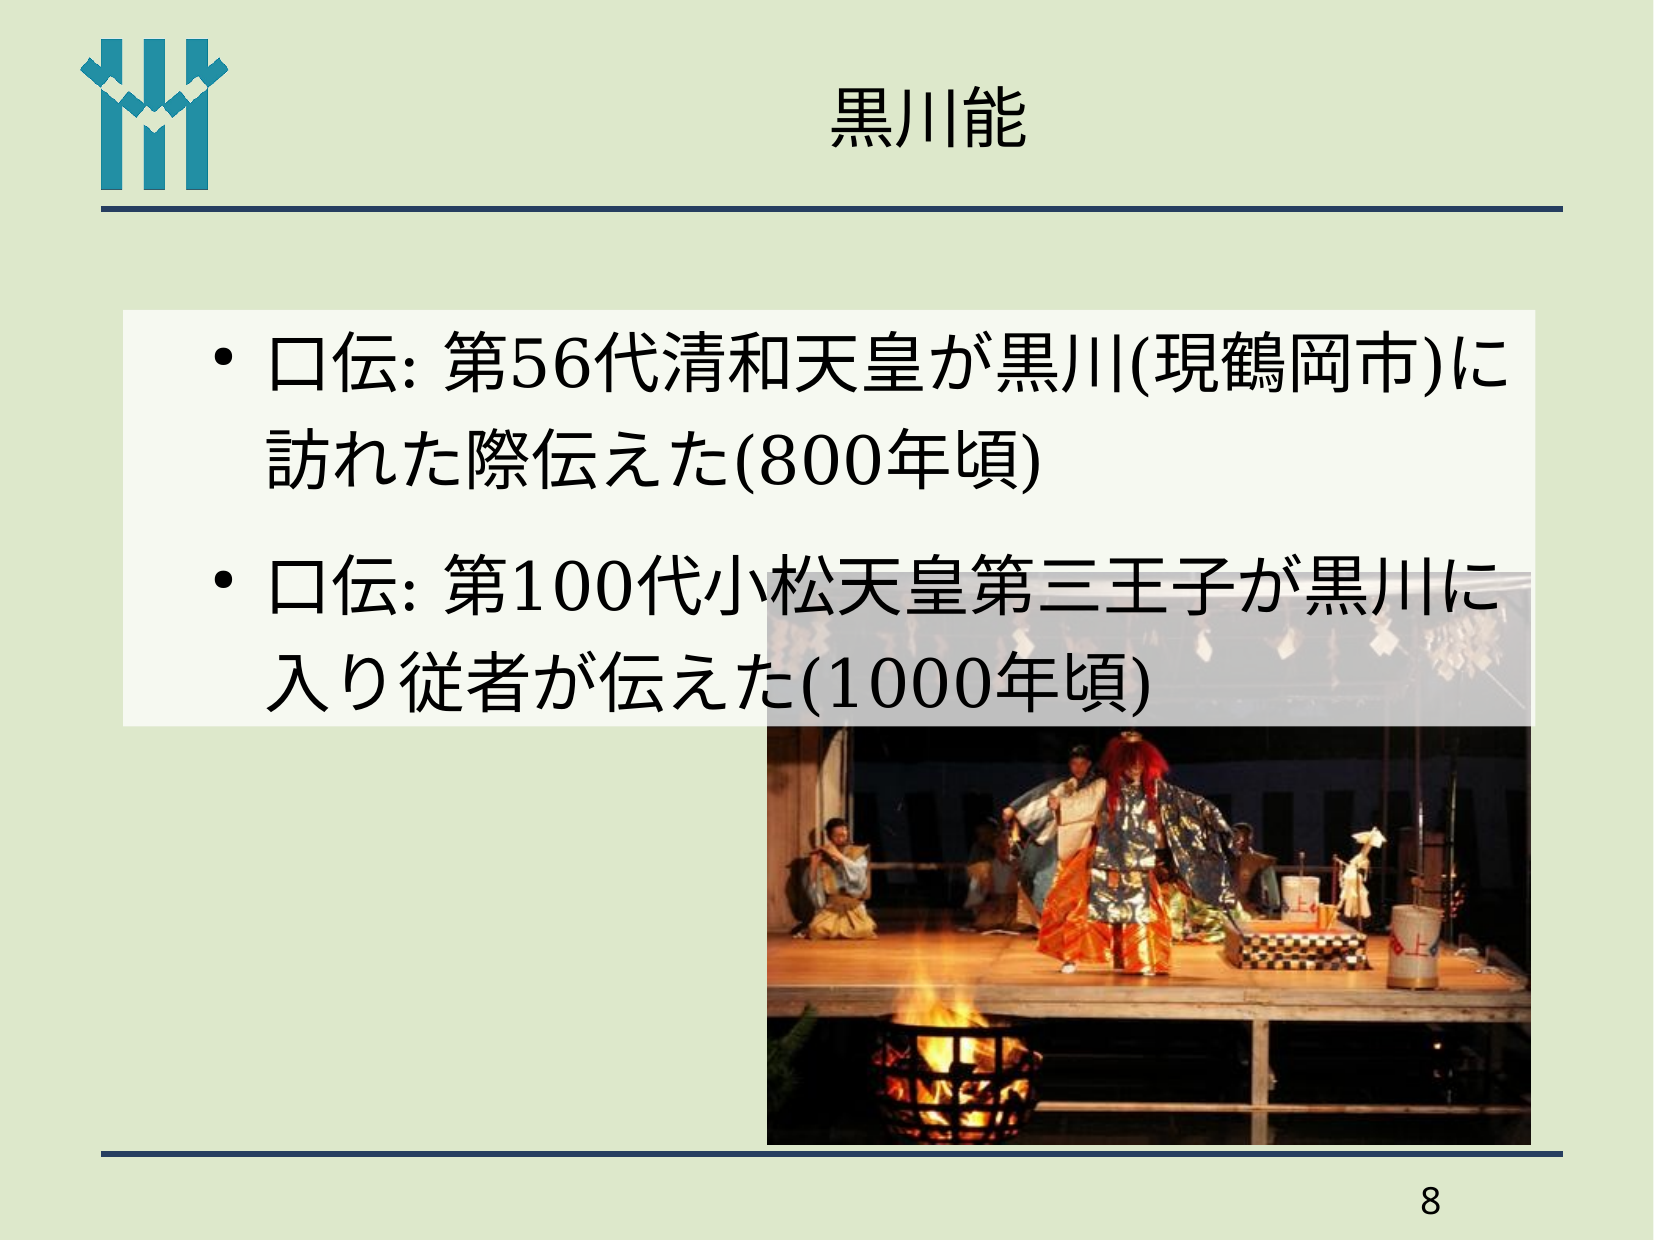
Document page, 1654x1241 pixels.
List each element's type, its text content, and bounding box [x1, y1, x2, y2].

title 黒川能 [295, 24, 1561, 203]
list 口伝: 第56代清和天皇が黒川(現鶴岡市)に訪れた際伝えた(800年頃) 口伝: 第100代小松天皇第三王子が黒川に入り従者が伝えた(1000年頃) [123, 309, 1536, 662]
picture [59, 15, 249, 209]
picture [767, 727, 1531, 1145]
